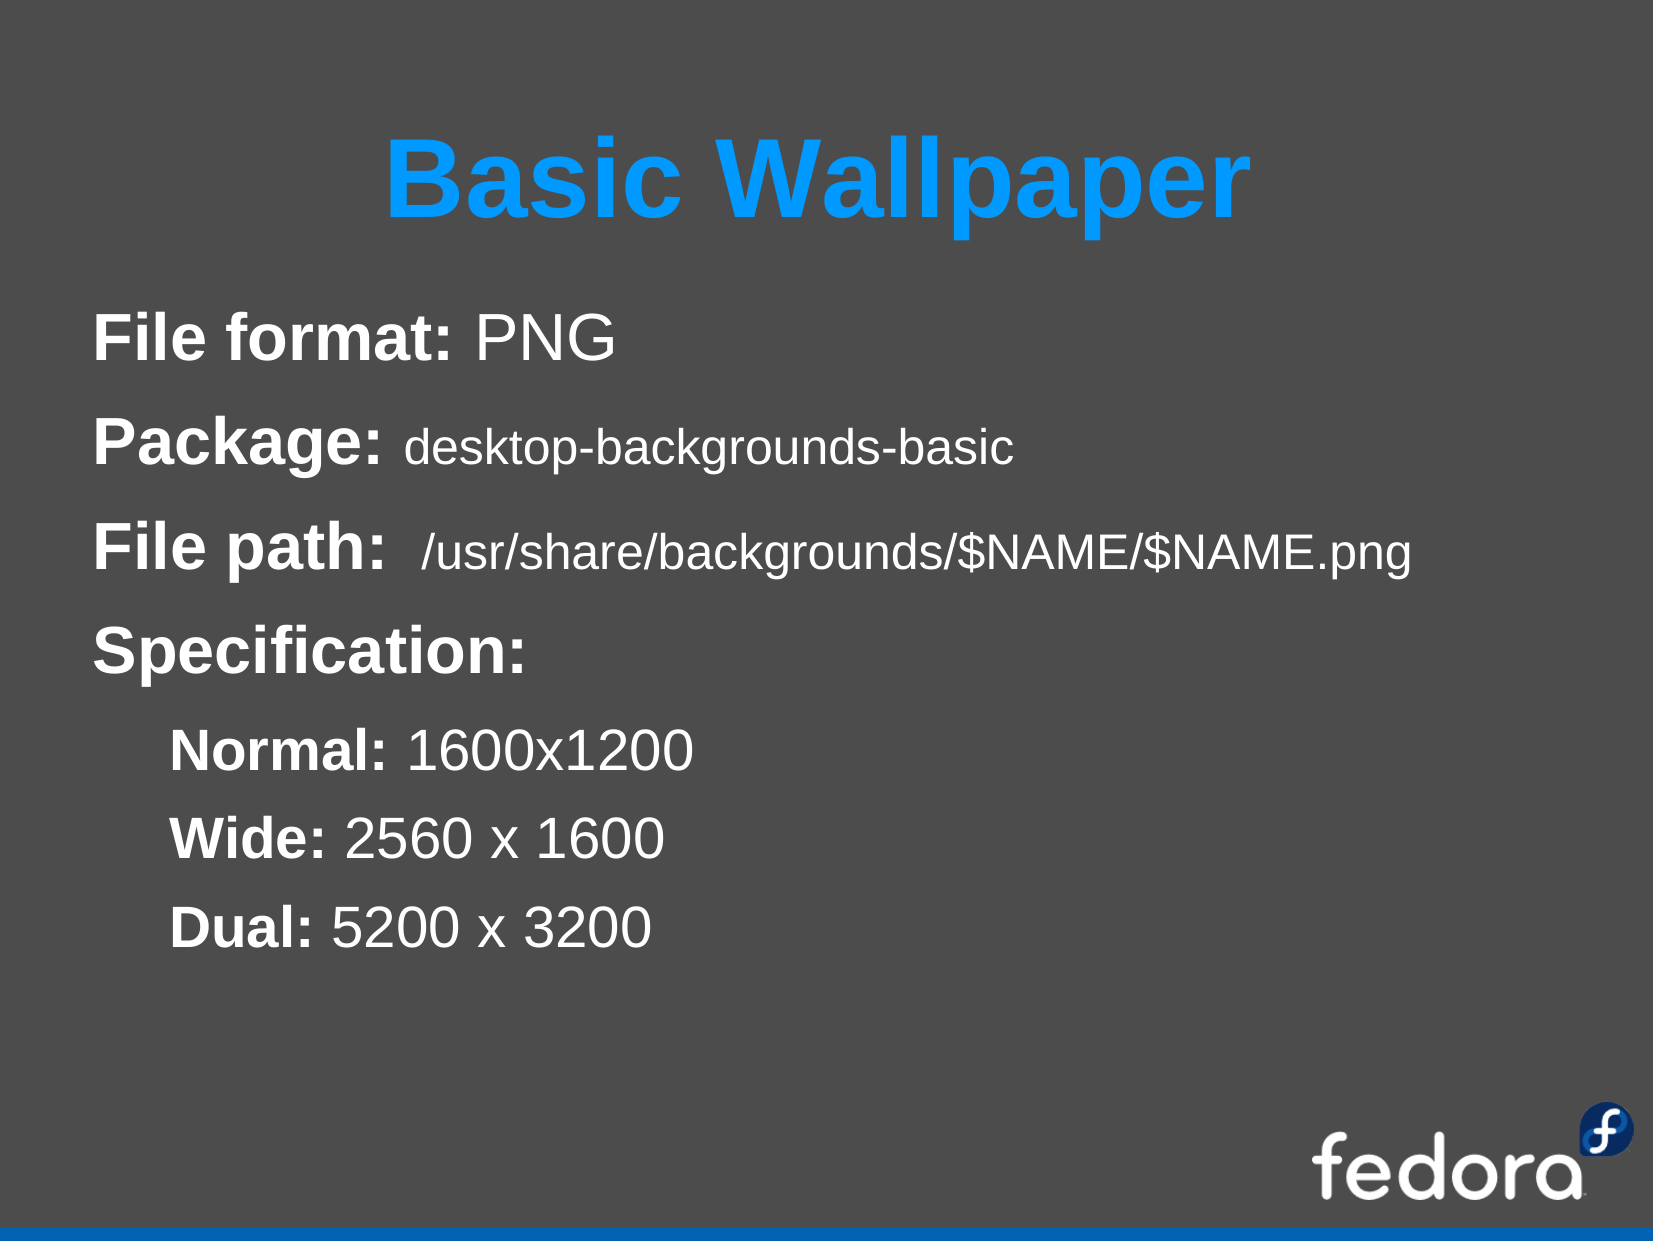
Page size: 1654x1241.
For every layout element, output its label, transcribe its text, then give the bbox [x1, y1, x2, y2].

picture [1312, 1102, 1634, 1200]
title Basic Wallpaper [112, 75, 1524, 283]
list File format: PNG Package: desktop-backgrounds-basic File path: /usr/share/backgrounds/$NAME/$NAME.png Specification: Normal: 1600x1200 Wide: 2560 x 1600 Dual: 5200 x 3200 [74, 300, 1612, 1082]
